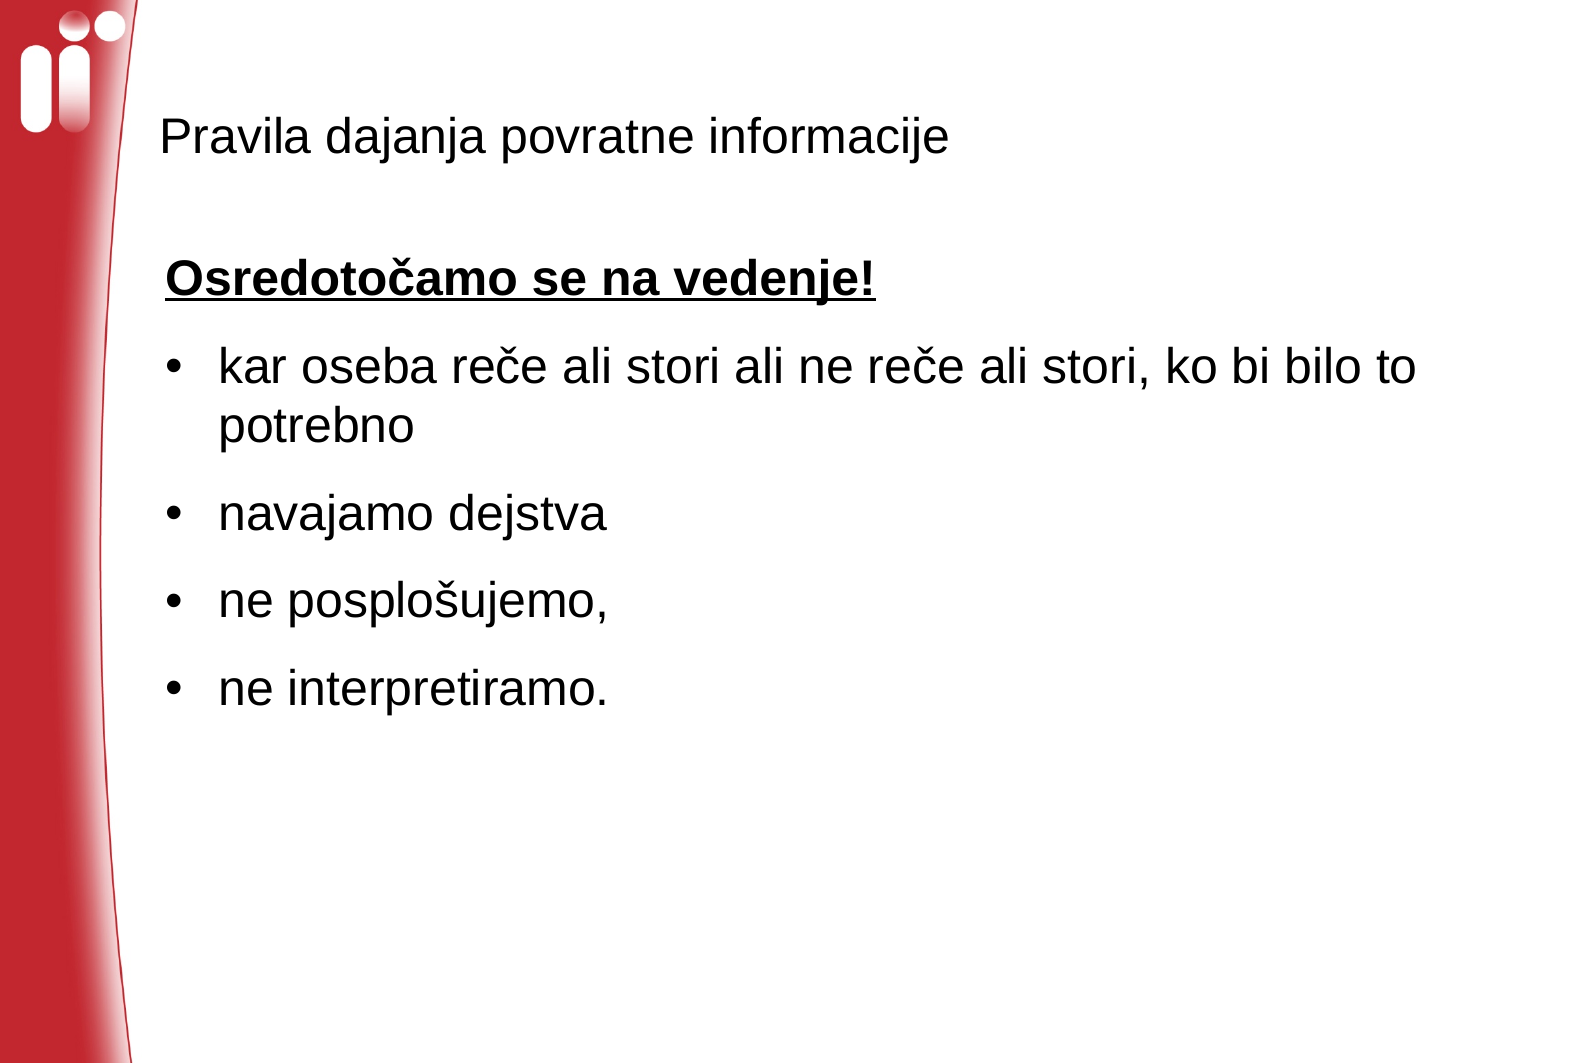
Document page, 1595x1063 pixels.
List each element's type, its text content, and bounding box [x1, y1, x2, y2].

picture [0, 0, 1414, 1063]
list Osredotočamo se na vedenje! kar oseba reče ali stori ali ne reče ali stori, ko bi bilo to potrebno navajamo dejstva ne posplošujemo, ne interpretiramo. [147, 248, 1515, 1063]
title Pravila dajanja povratne informacije [159, 22, 1515, 248]
